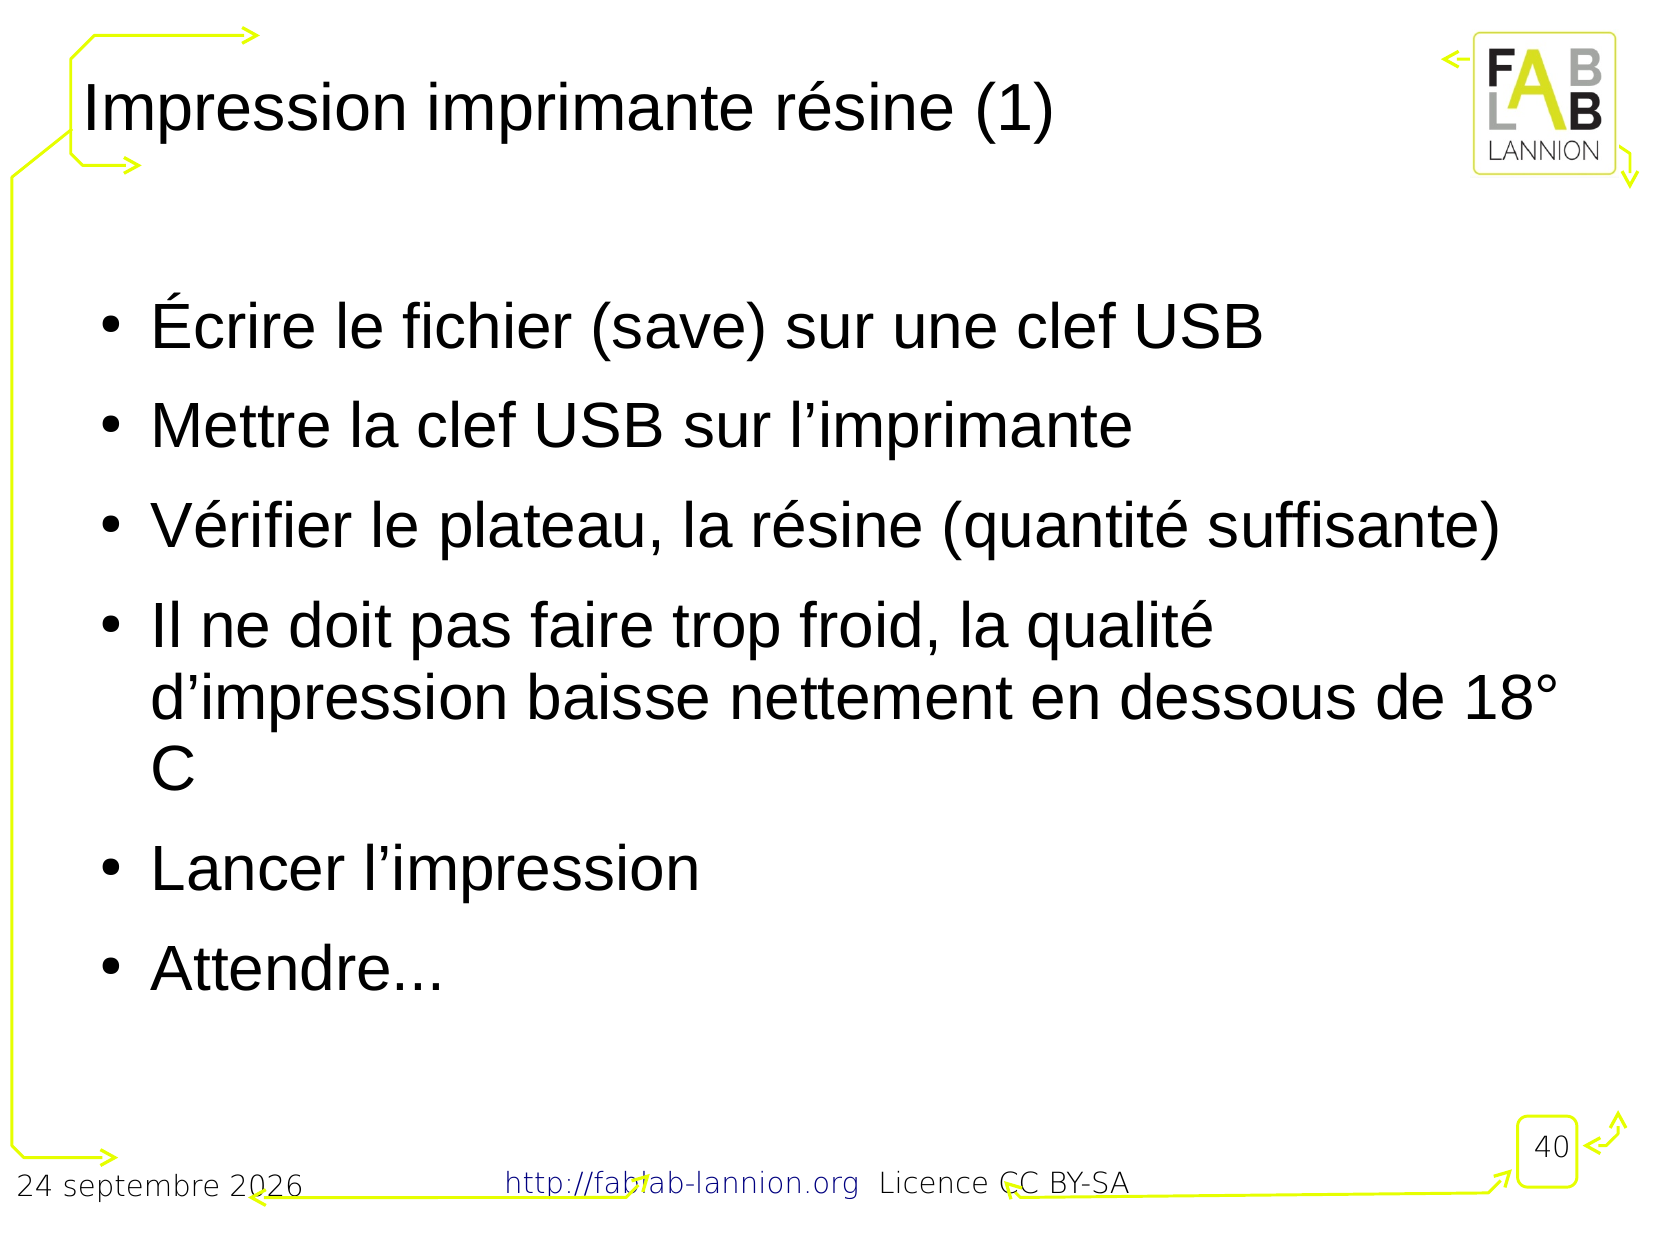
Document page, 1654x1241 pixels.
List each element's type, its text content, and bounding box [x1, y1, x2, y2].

picture [1470, 29, 1619, 178]
list Écrire le fichier (save) sur une clef USB Mettre la clef USB sur l’imprimante Vérifier le plateau, la résine (quantité suffisante) Il ne doit pas faire trop froid, la qualité d’impression baisse nettement en dessous de 18° C Lancer l’impression Attendre... [82, 290, 1571, 1010]
title Impression imprimante résine (1) [82, 49, 1441, 166]
